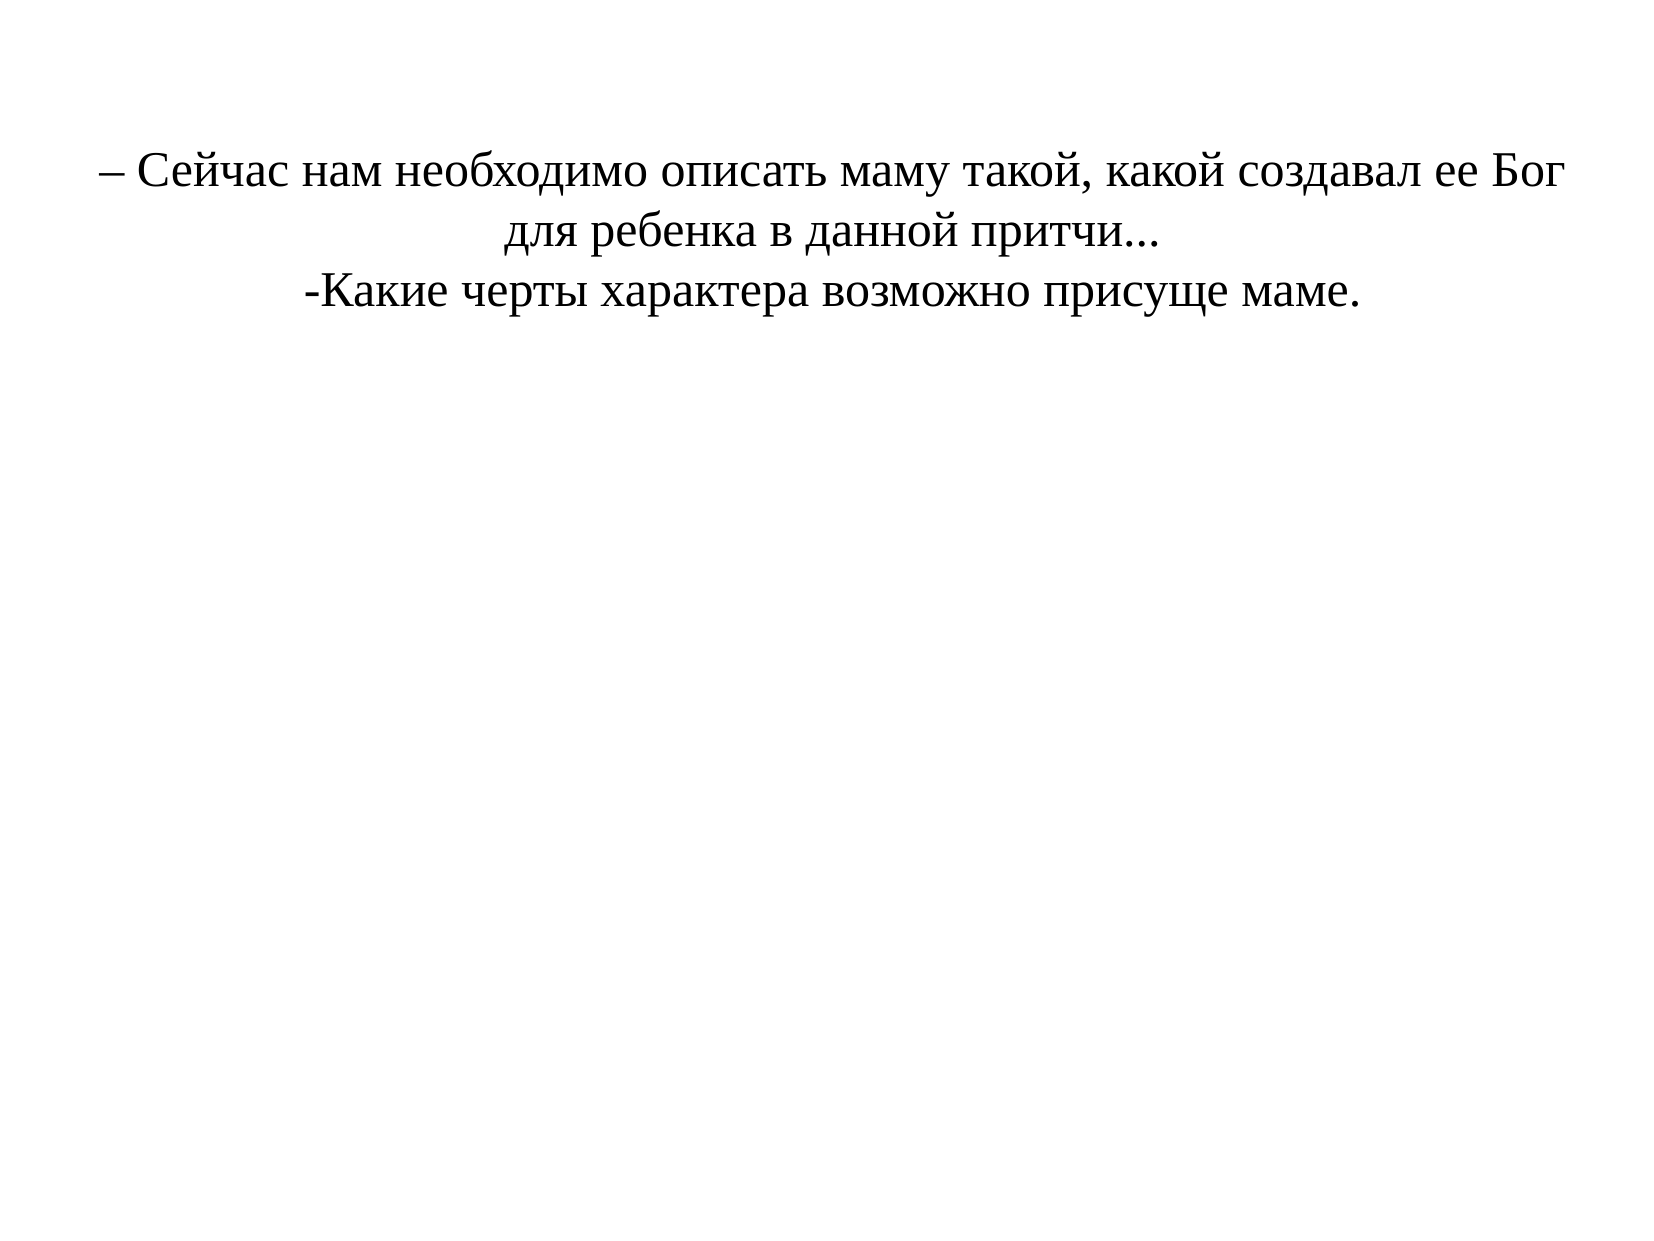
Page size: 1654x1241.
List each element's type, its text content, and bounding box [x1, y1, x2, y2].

title – Сейчас нам необходимо описать маму такой, какой создавал ее Бог для ребенка в данной притчи... -Какие черты характера возможно присуще маме. [88, 125, 1577, 387]
